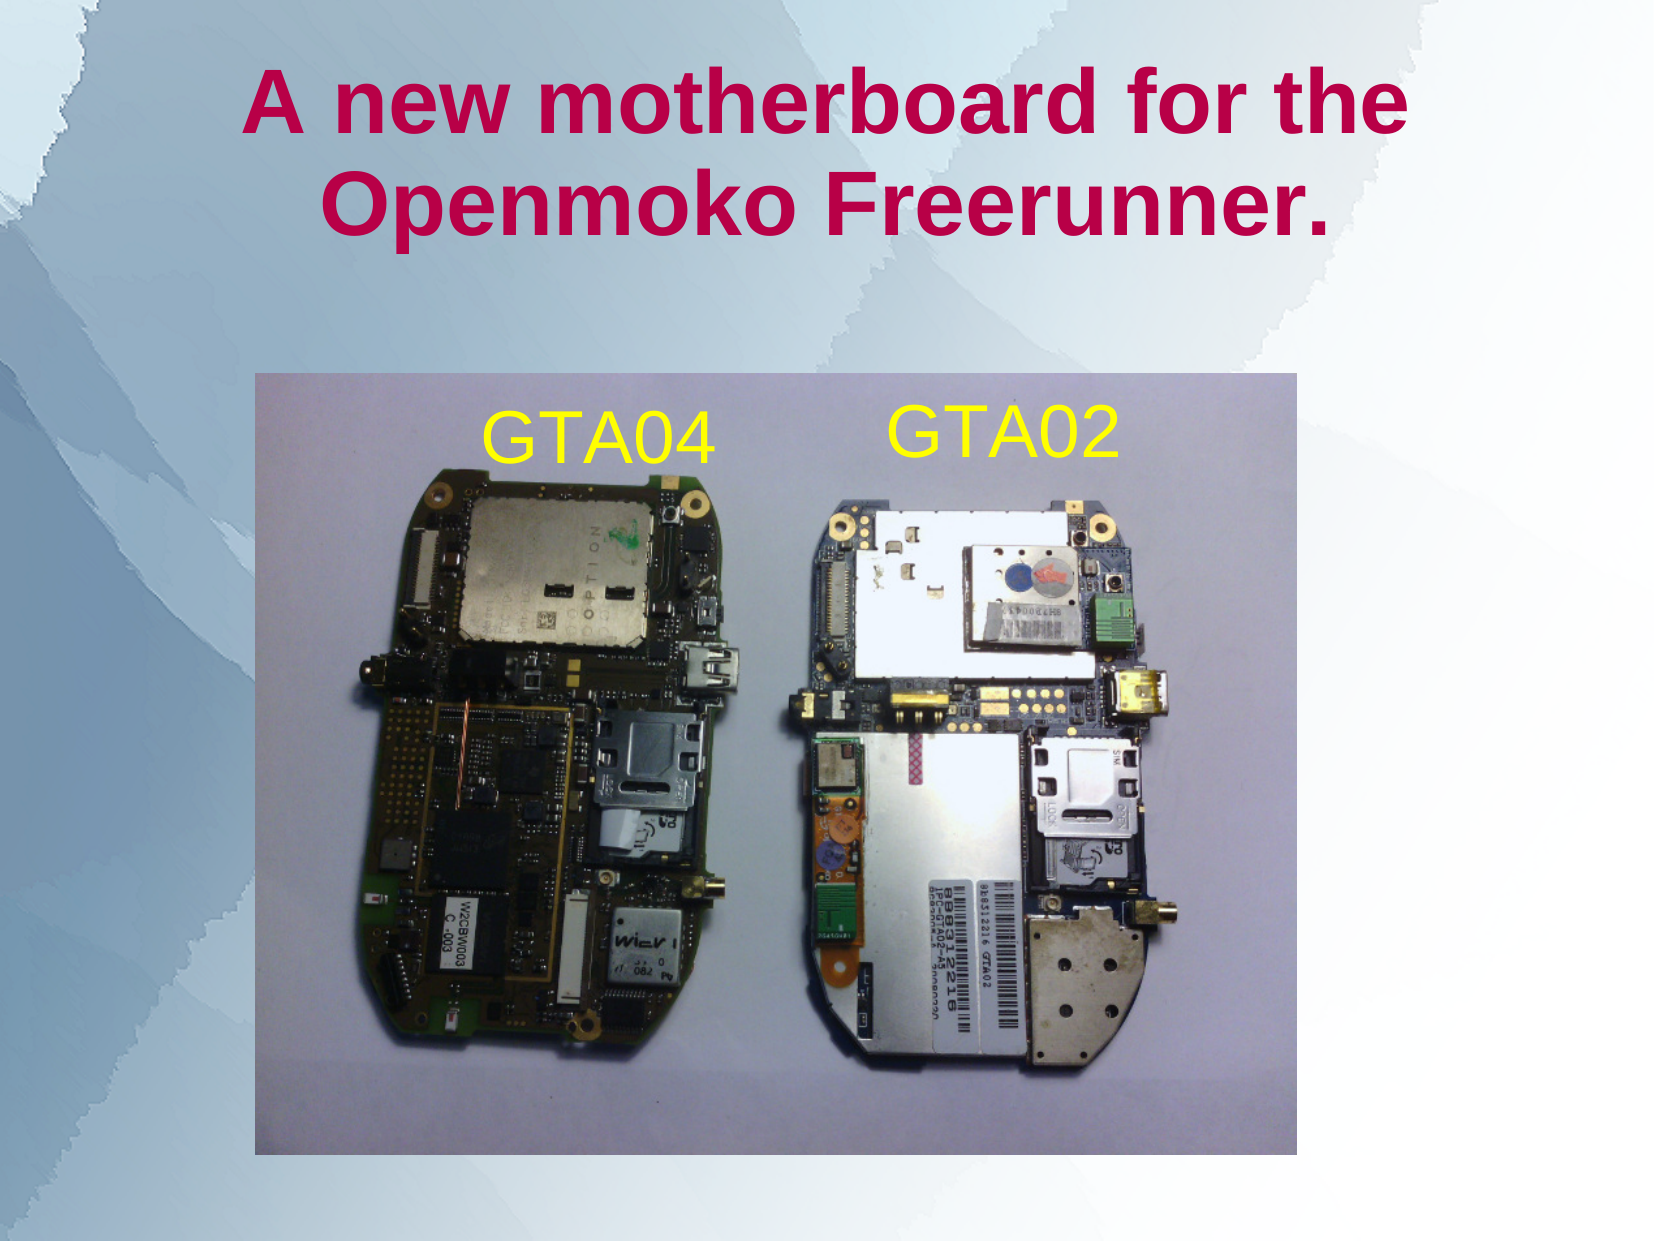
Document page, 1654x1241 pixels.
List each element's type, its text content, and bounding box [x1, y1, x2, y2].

picture [0, 0, 1654, 1241]
text_box GTA02 [810, 390, 1141, 475]
title A new motherboard for the Openmoko Freerunner. [82, 49, 1571, 257]
text_box GTA04 [405, 395, 736, 481]
